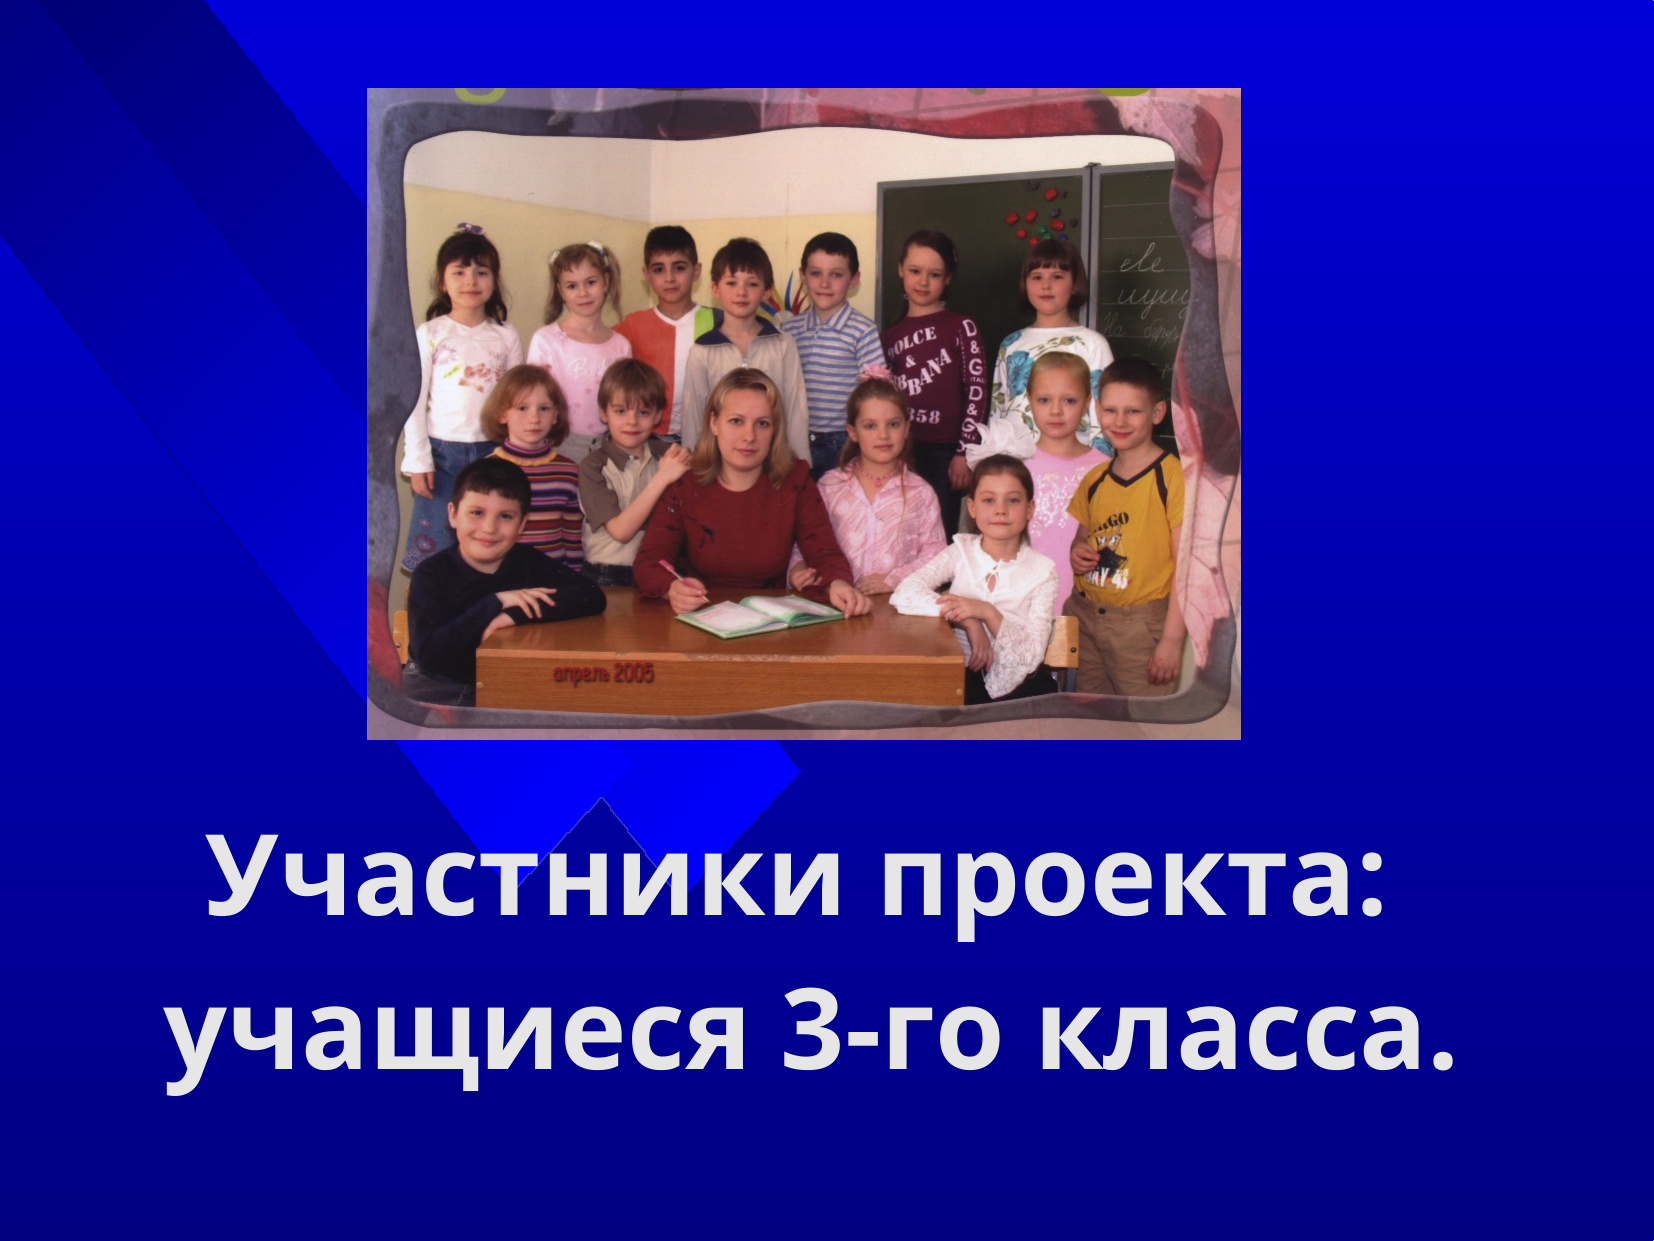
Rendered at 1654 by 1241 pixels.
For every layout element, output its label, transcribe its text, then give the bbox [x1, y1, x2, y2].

picture [367, 88, 1241, 740]
title Участники проекта: учащиеся 3-го класса. [88, 775, 1506, 1123]
